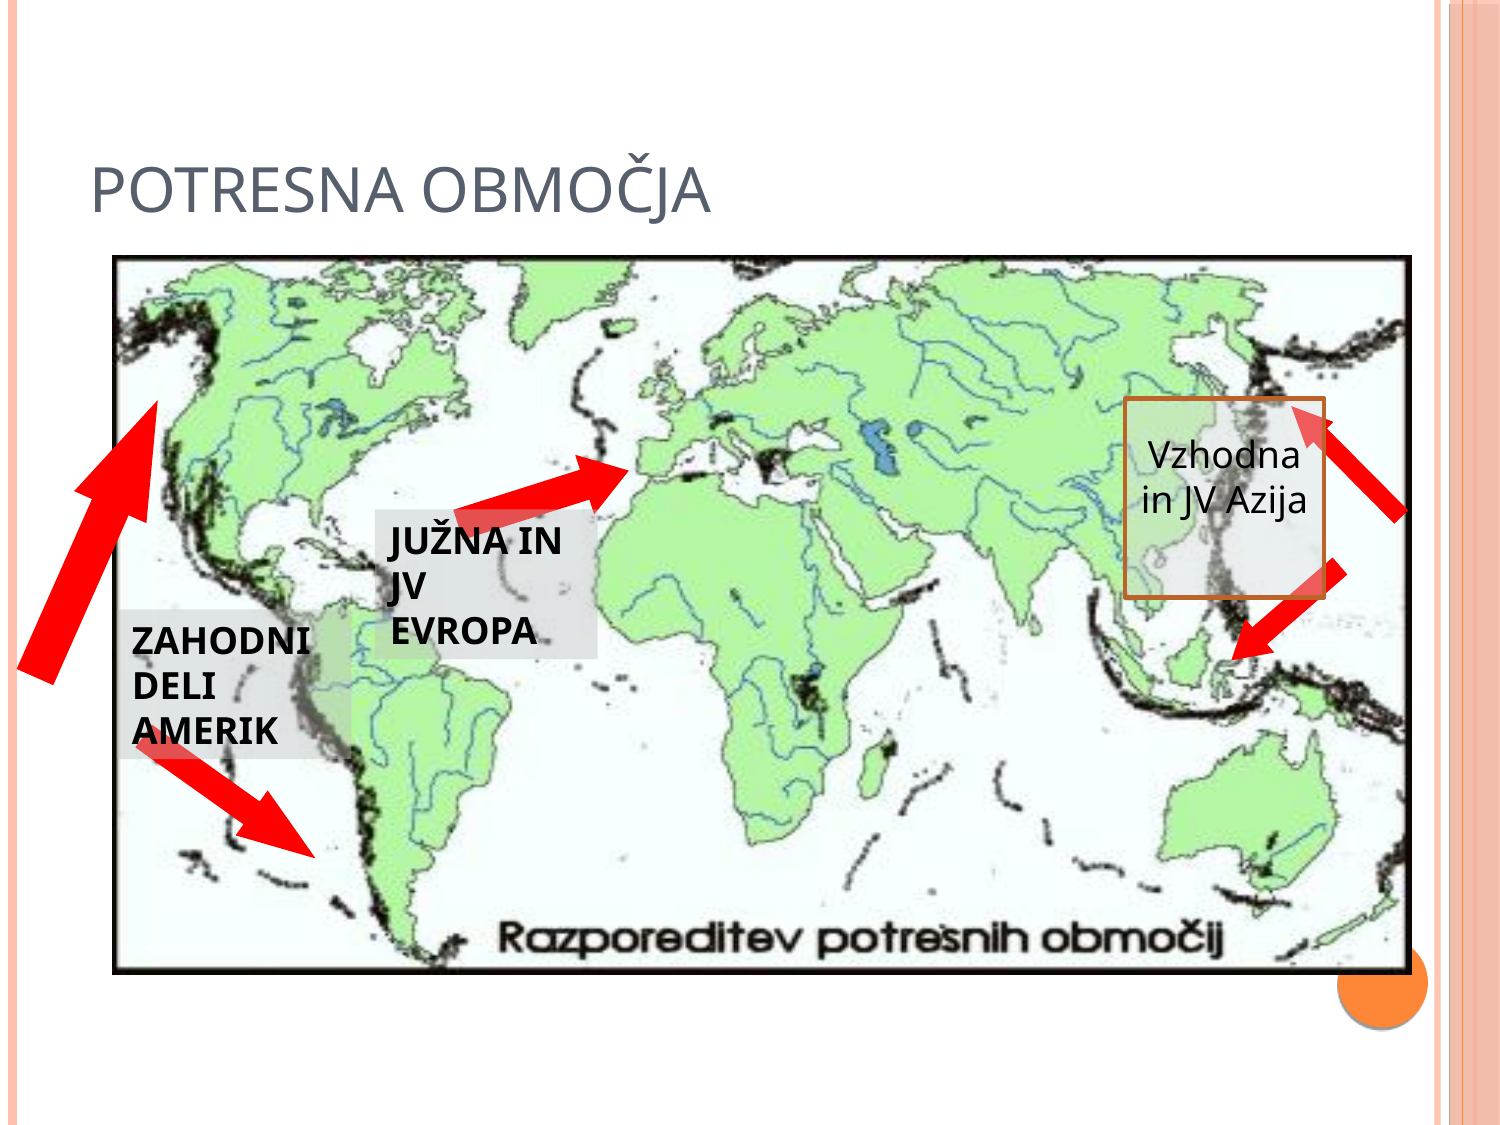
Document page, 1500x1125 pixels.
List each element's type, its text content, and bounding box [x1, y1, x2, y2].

text_box JUŽNA IN JV EVROPA [374, 509, 598, 660]
picture [112, 255, 1412, 975]
text_box [1325, 419, 1407, 523]
text_box [154, 760, 314, 858]
text_box [1232, 598, 1320, 660]
text_box [1325, 558, 1347, 593]
text_box [458, 455, 628, 509]
text_box [17, 402, 157, 685]
title Potresna območja [75, 45, 1300, 233]
text_box Vzhodna in JV Azija [1125, 398, 1325, 598]
text_box ZAHODNI DELI AMERIK [117, 609, 352, 760]
